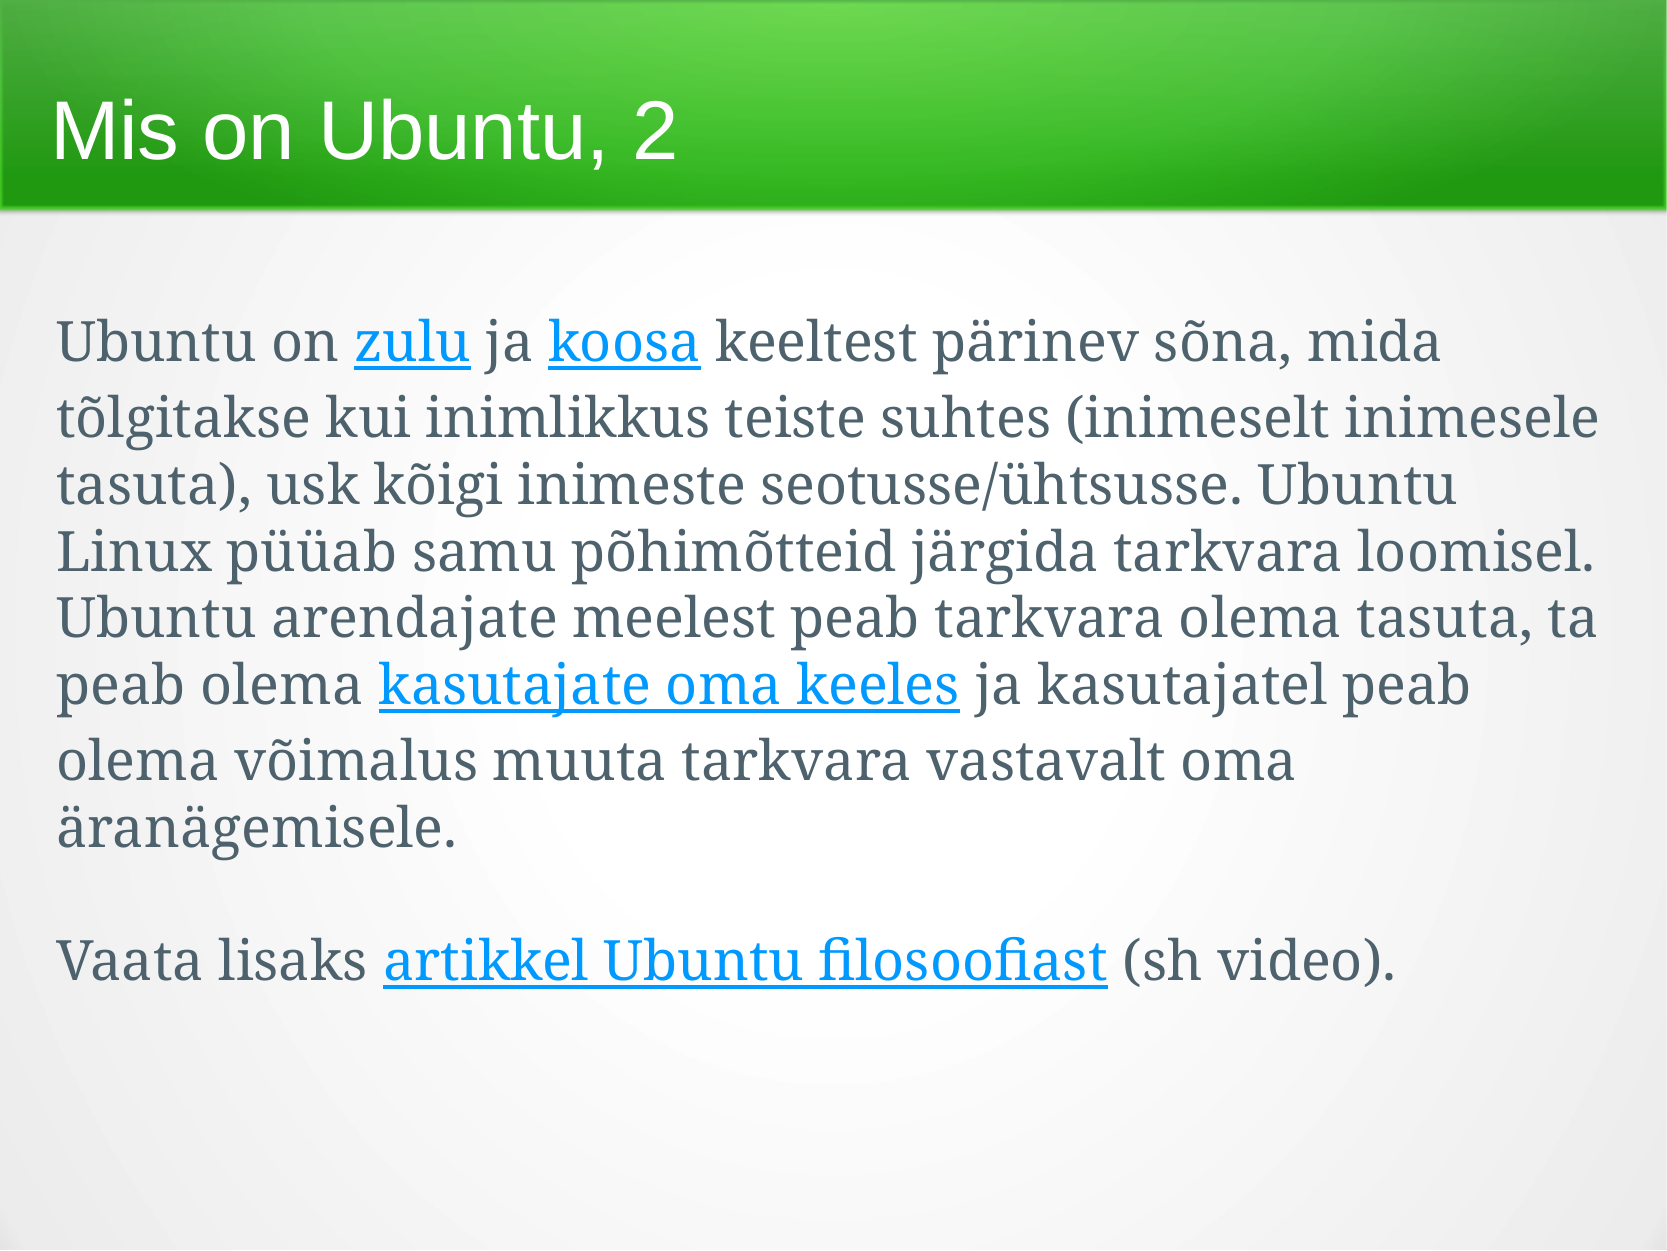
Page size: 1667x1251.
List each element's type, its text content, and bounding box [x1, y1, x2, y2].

picture [0, 0, 1667, 1250]
title Mis on Ubuntu, 2 [50, 84, 1630, 178]
list Ubuntu on zulu ja koosa keeltest pärinev sõna, mida tõlgitakse kui inimlikkus teiste suhtes (inimeselt inimesele tasuta), usk kõigi inimeste seotusse/ühtsusse. Ubuntu Linux püüab samu põhimõtteid järgida tarkvara loomisel. Ubuntu arendajate meelest peab tarkvara olema tasuta, ta peab olema kasutajate oma keeles ja kasutajatel peab olema võimalus muuta tarkvara vastavalt oma äranägemisele. Vaata lisaks artikkel Ubuntu filosoofiast (sh video). [50, 300, 1630, 1213]
